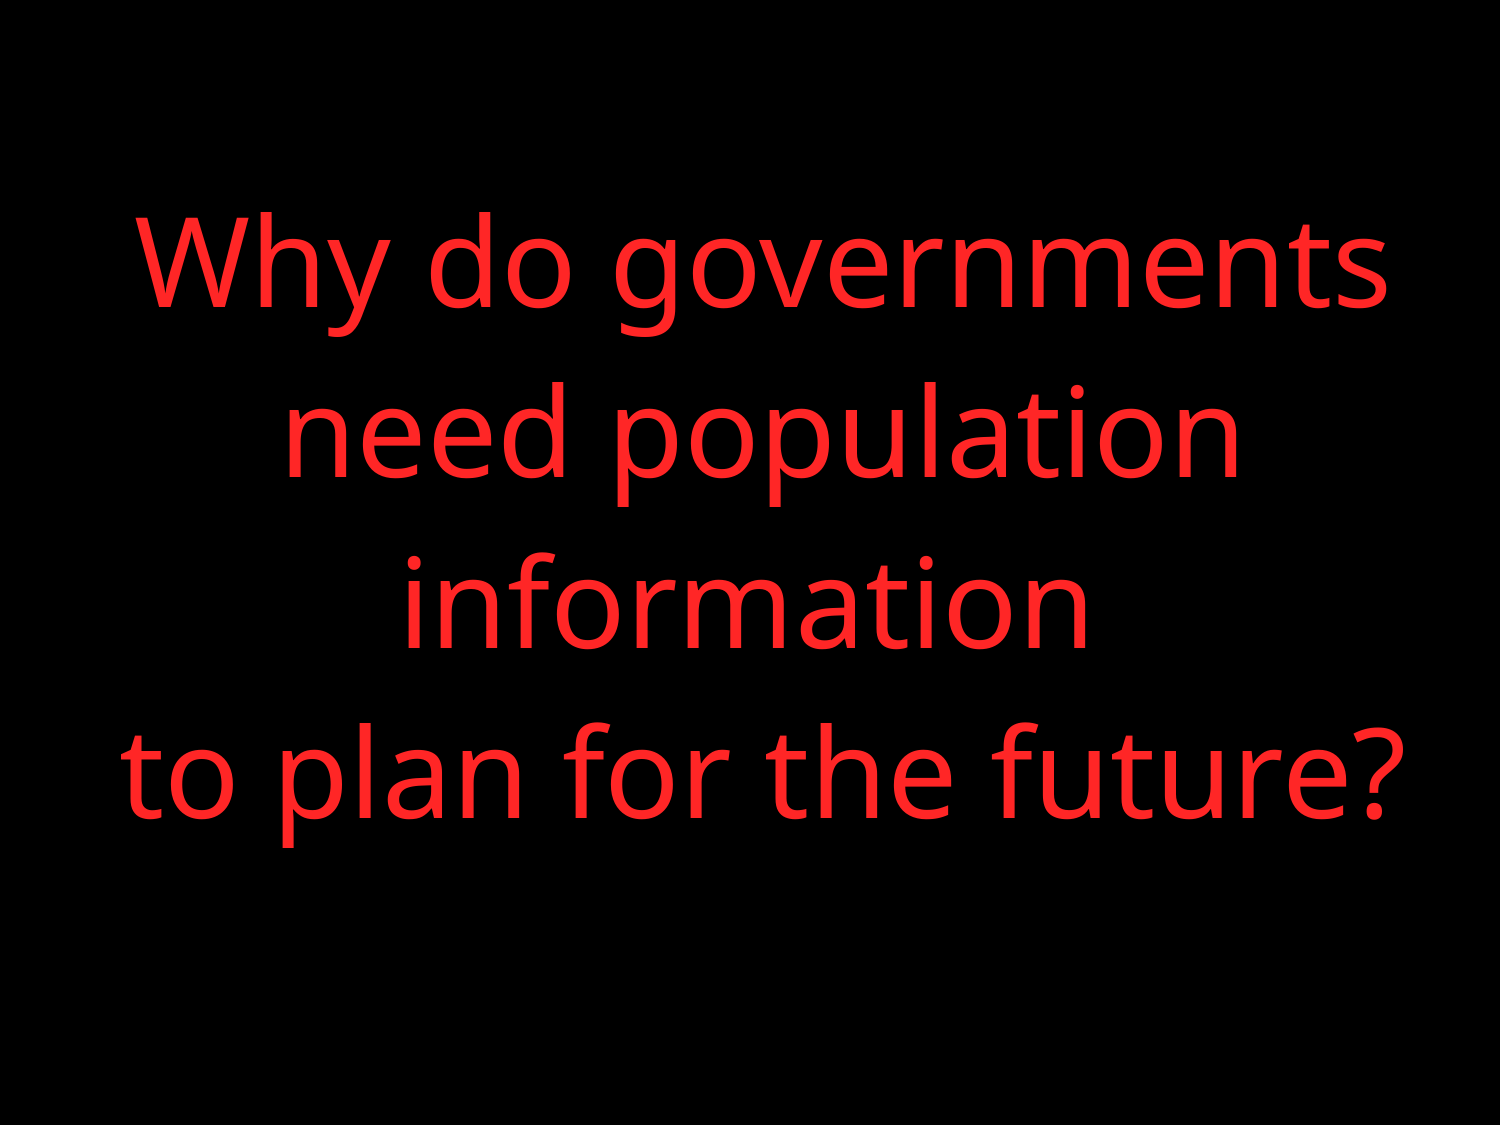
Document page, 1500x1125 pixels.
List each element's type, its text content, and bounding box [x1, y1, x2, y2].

title Why do governments need population information to plan for the future? [88, 420, 1439, 609]
